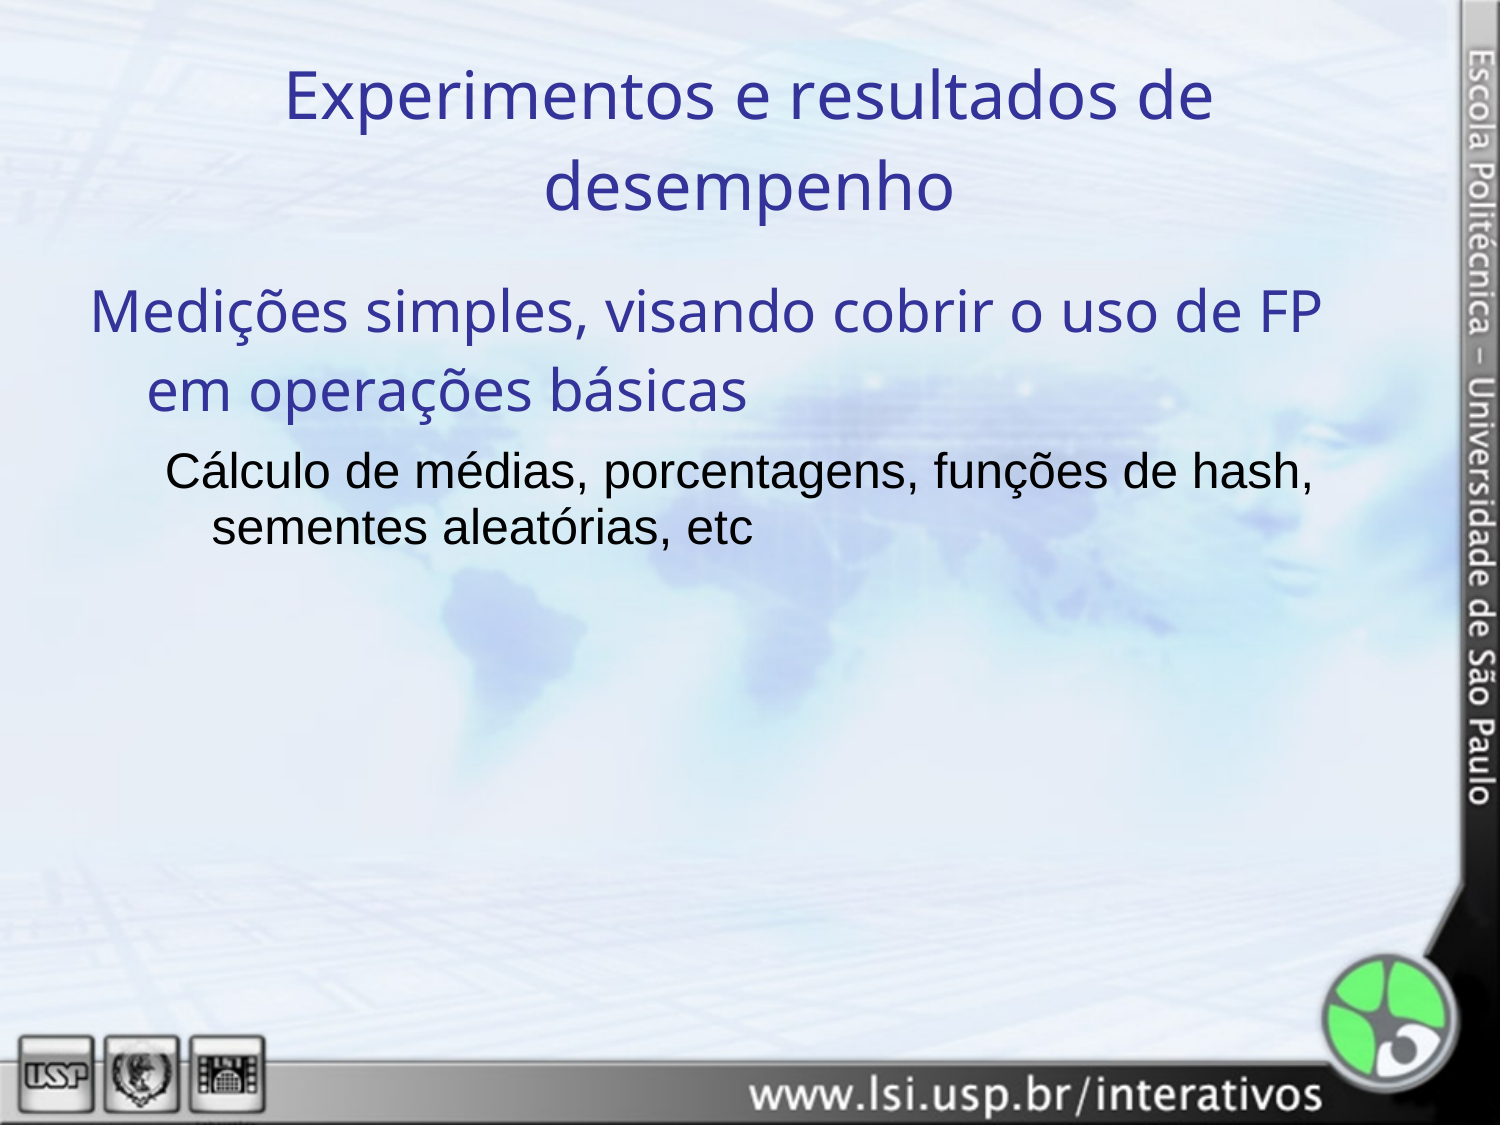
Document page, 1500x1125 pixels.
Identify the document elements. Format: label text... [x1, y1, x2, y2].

list Medições simples, visando cobrir o uso de FP em operações básicas Cálculo de médias, porcentagens, funções de hash, sementes aleatórias, etc [75, 262, 1426, 1006]
picture [0, 0, 1500, 1125]
title Experimentos e resultados de desempenho [75, 45, 1426, 233]
